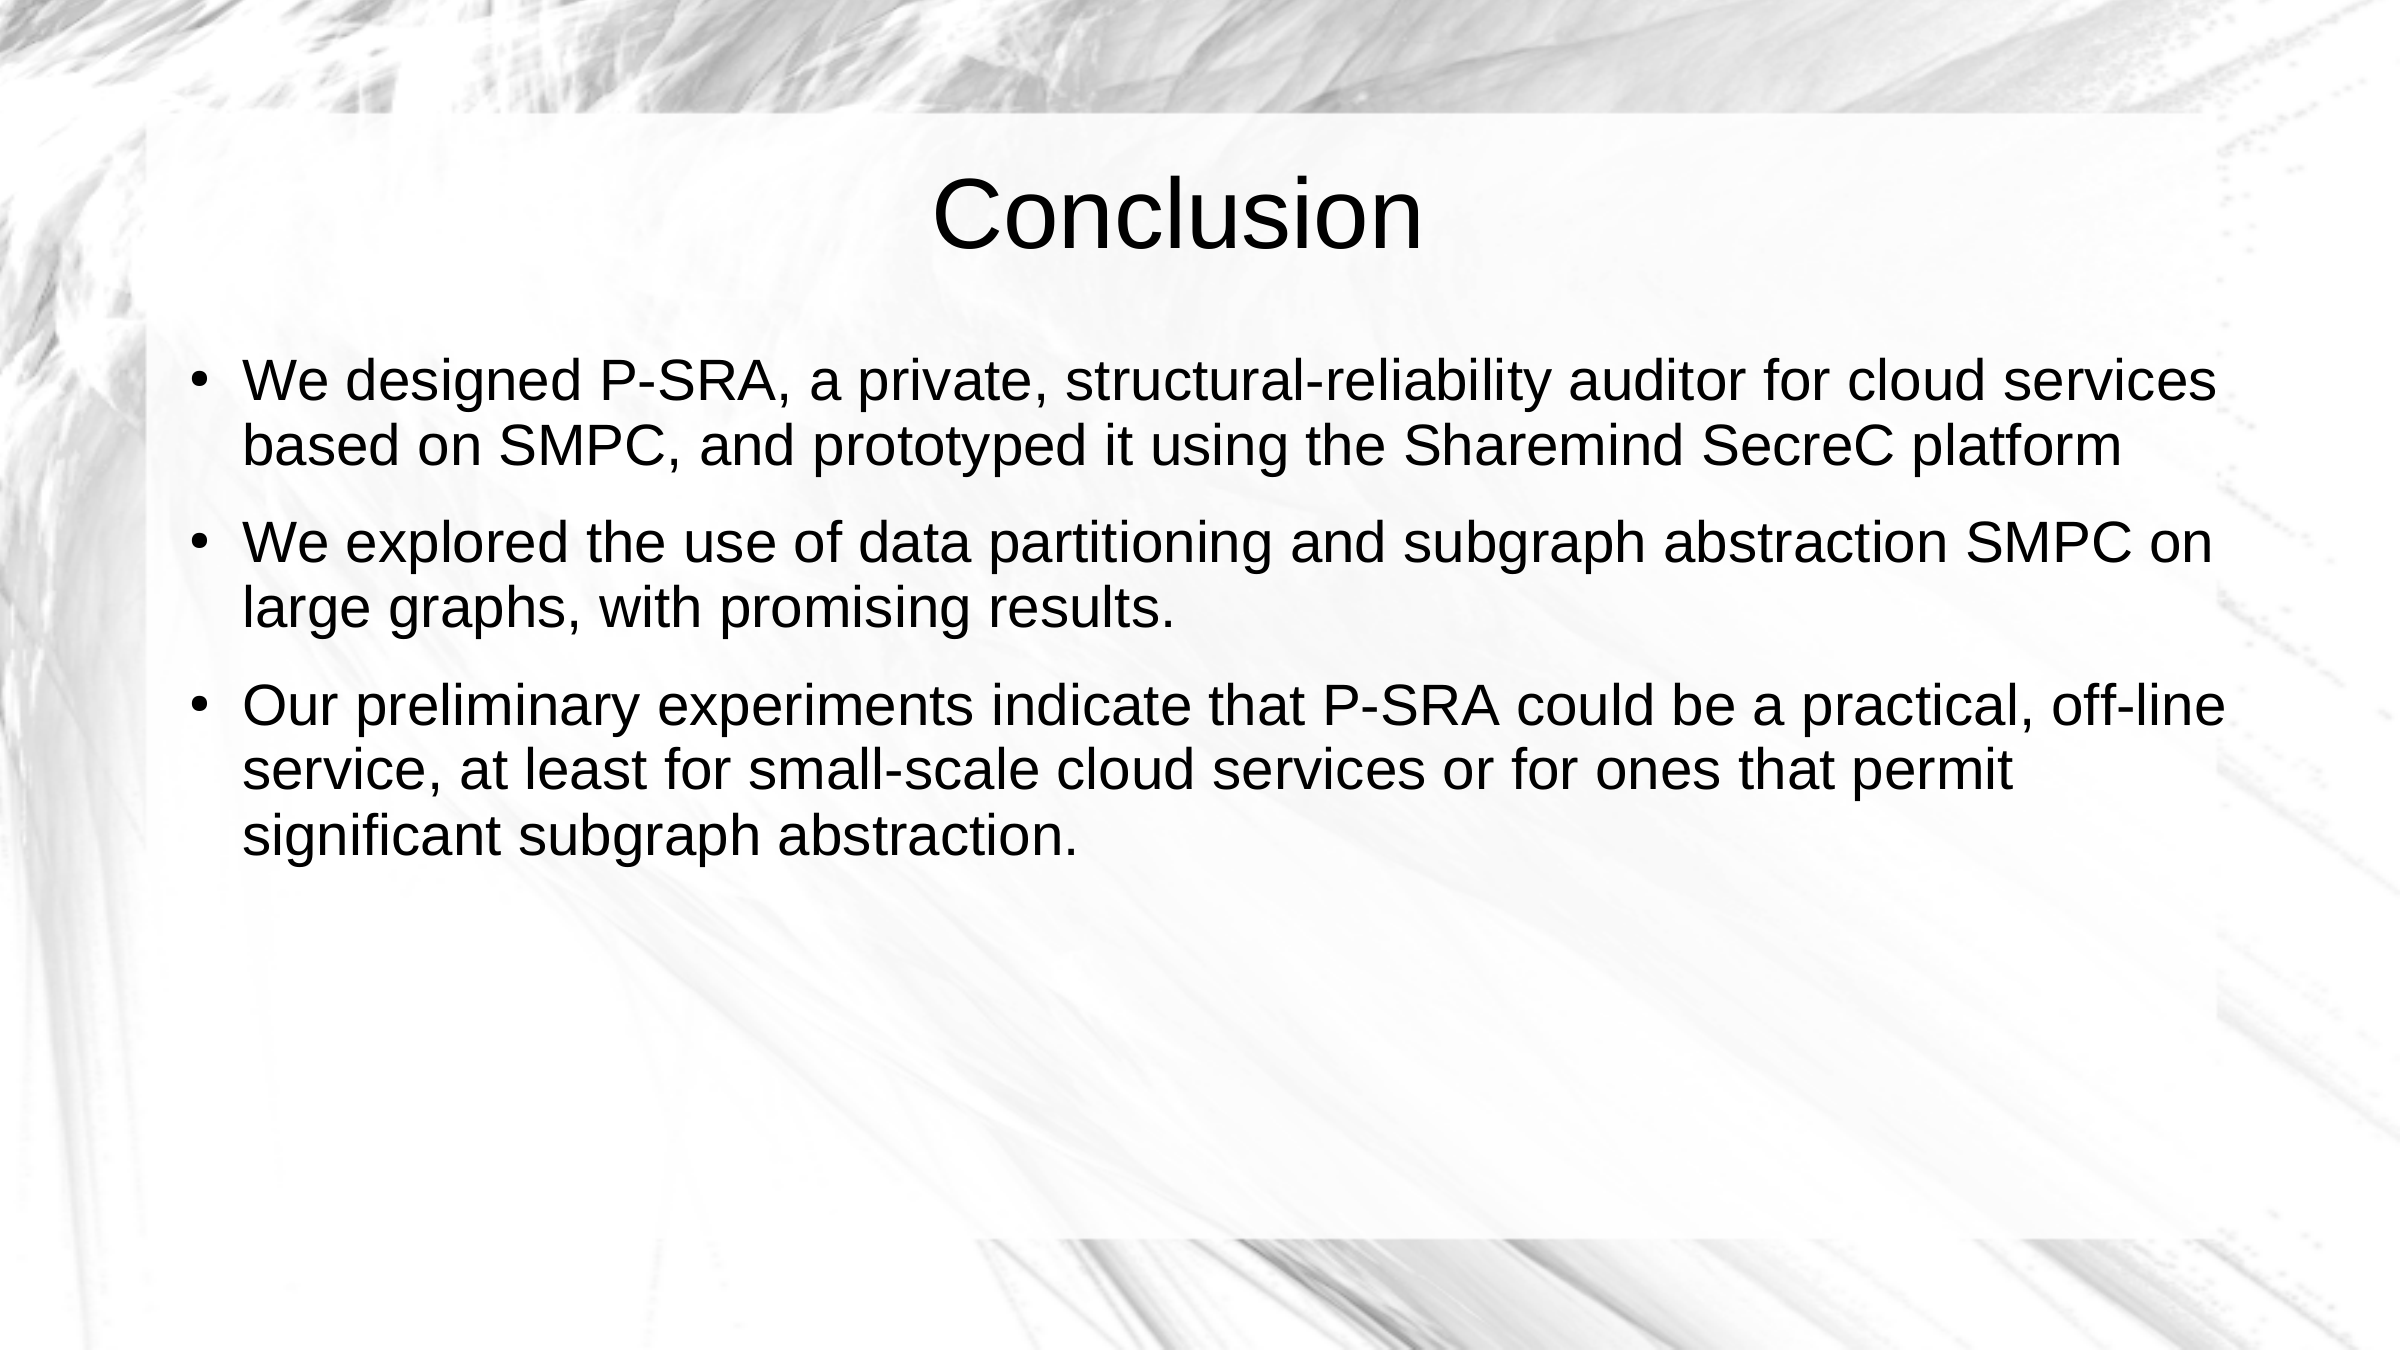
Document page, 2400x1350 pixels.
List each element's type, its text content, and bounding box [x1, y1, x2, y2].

picture [0, 0, 2400, 1350]
list We designed P-SRA, a private, structural-reliability auditor for cloud services based on SMPC, and prototyped it using the Sharemind SecreC platform We explored the use of data partitioning and subgraph abstraction SMPC on large graphs, with promising results. Our preliminary experiments indicate that P-SRA could be a practical, off-line service, at least for small-scale cloud services or for ones that permit significant subgraph abstraction. [171, 348, 2280, 1124]
title Conclusion [171, 122, 2186, 305]
